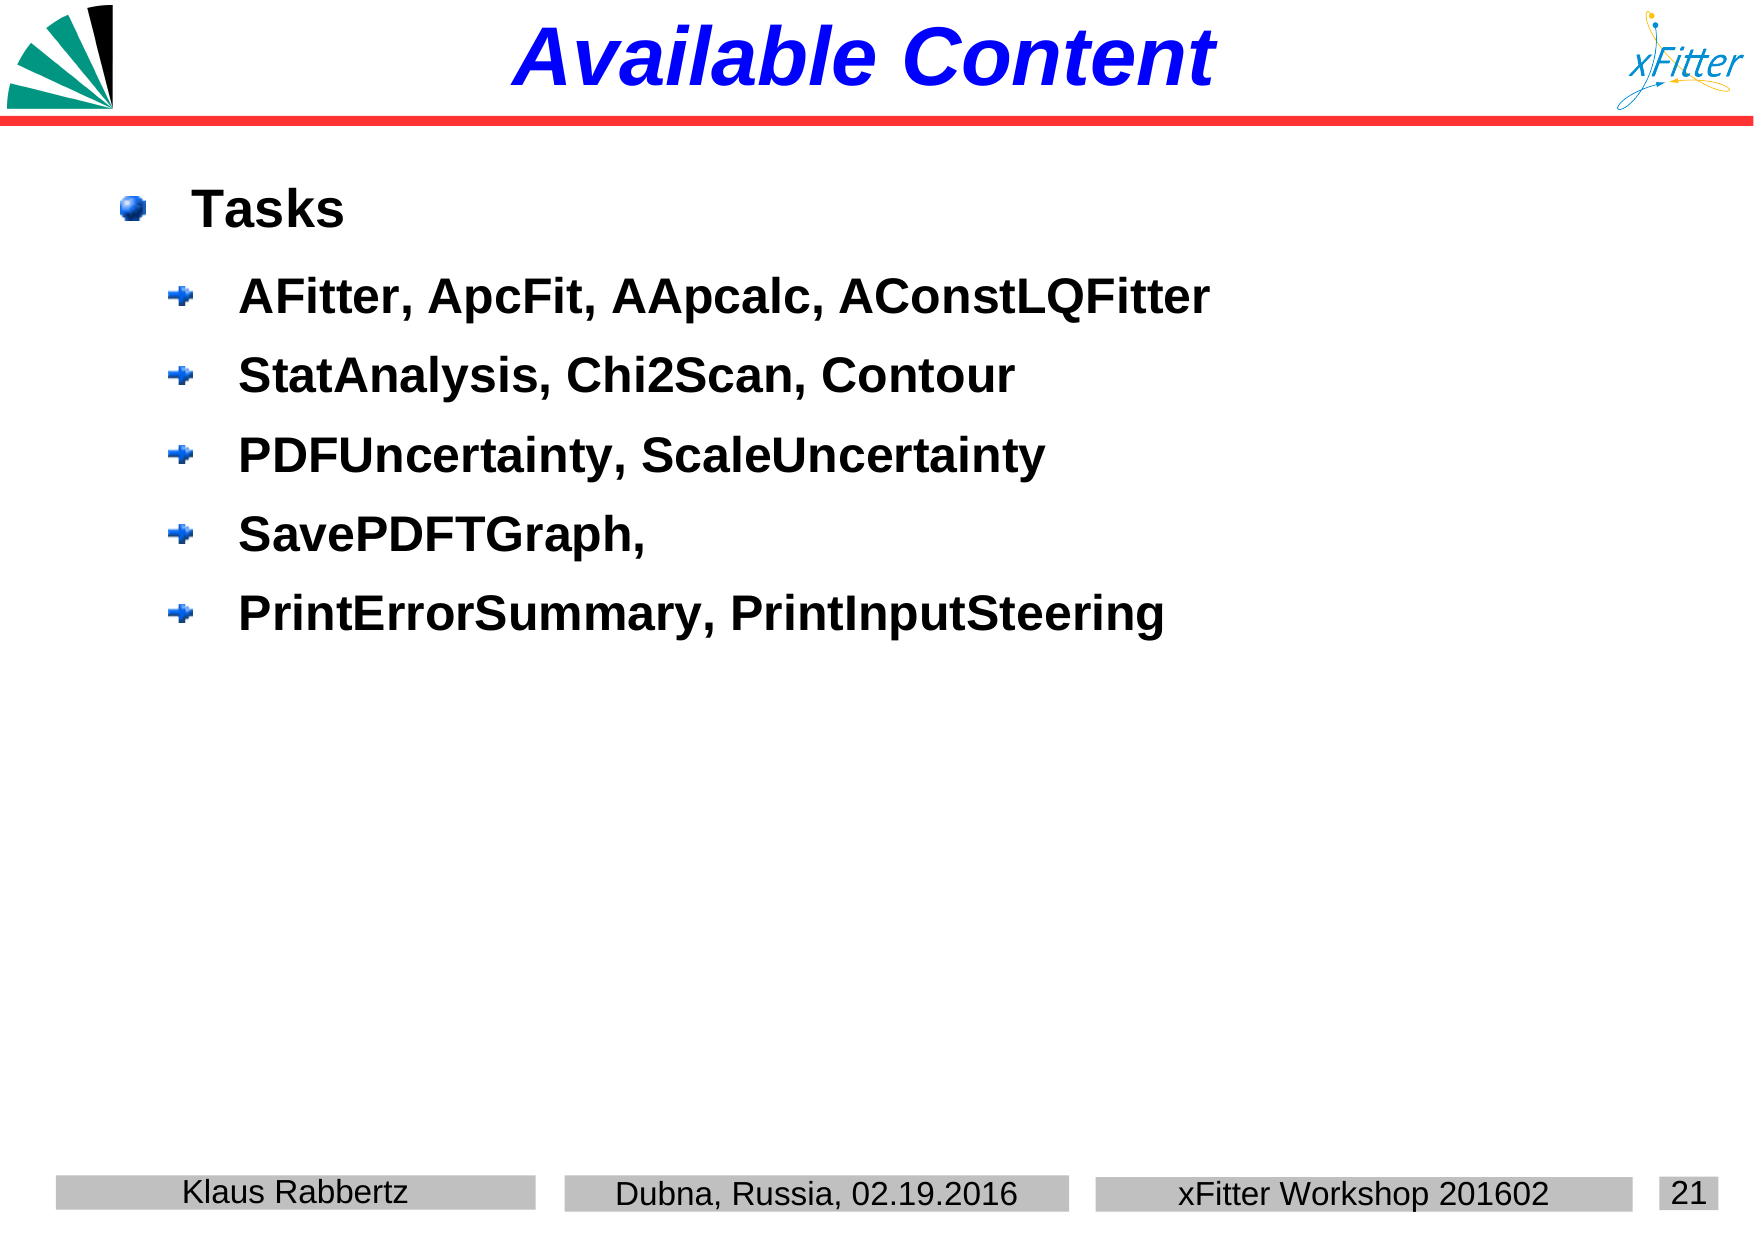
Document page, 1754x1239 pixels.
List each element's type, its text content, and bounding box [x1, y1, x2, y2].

picture [1617, 11, 1744, 110]
list Tasks AFitter, ApcFit, AApcalc, AConstLQFitter StatAnalysis, Chi2Scan, Contour PDFUncertainty, ScaleUncertainty SavePDFTGraph, PrintErrorSummary, PrintInputSteering [109, 178, 1607, 1109]
title Available Content [123, 0, 1606, 114]
picture [7, 5, 113, 110]
